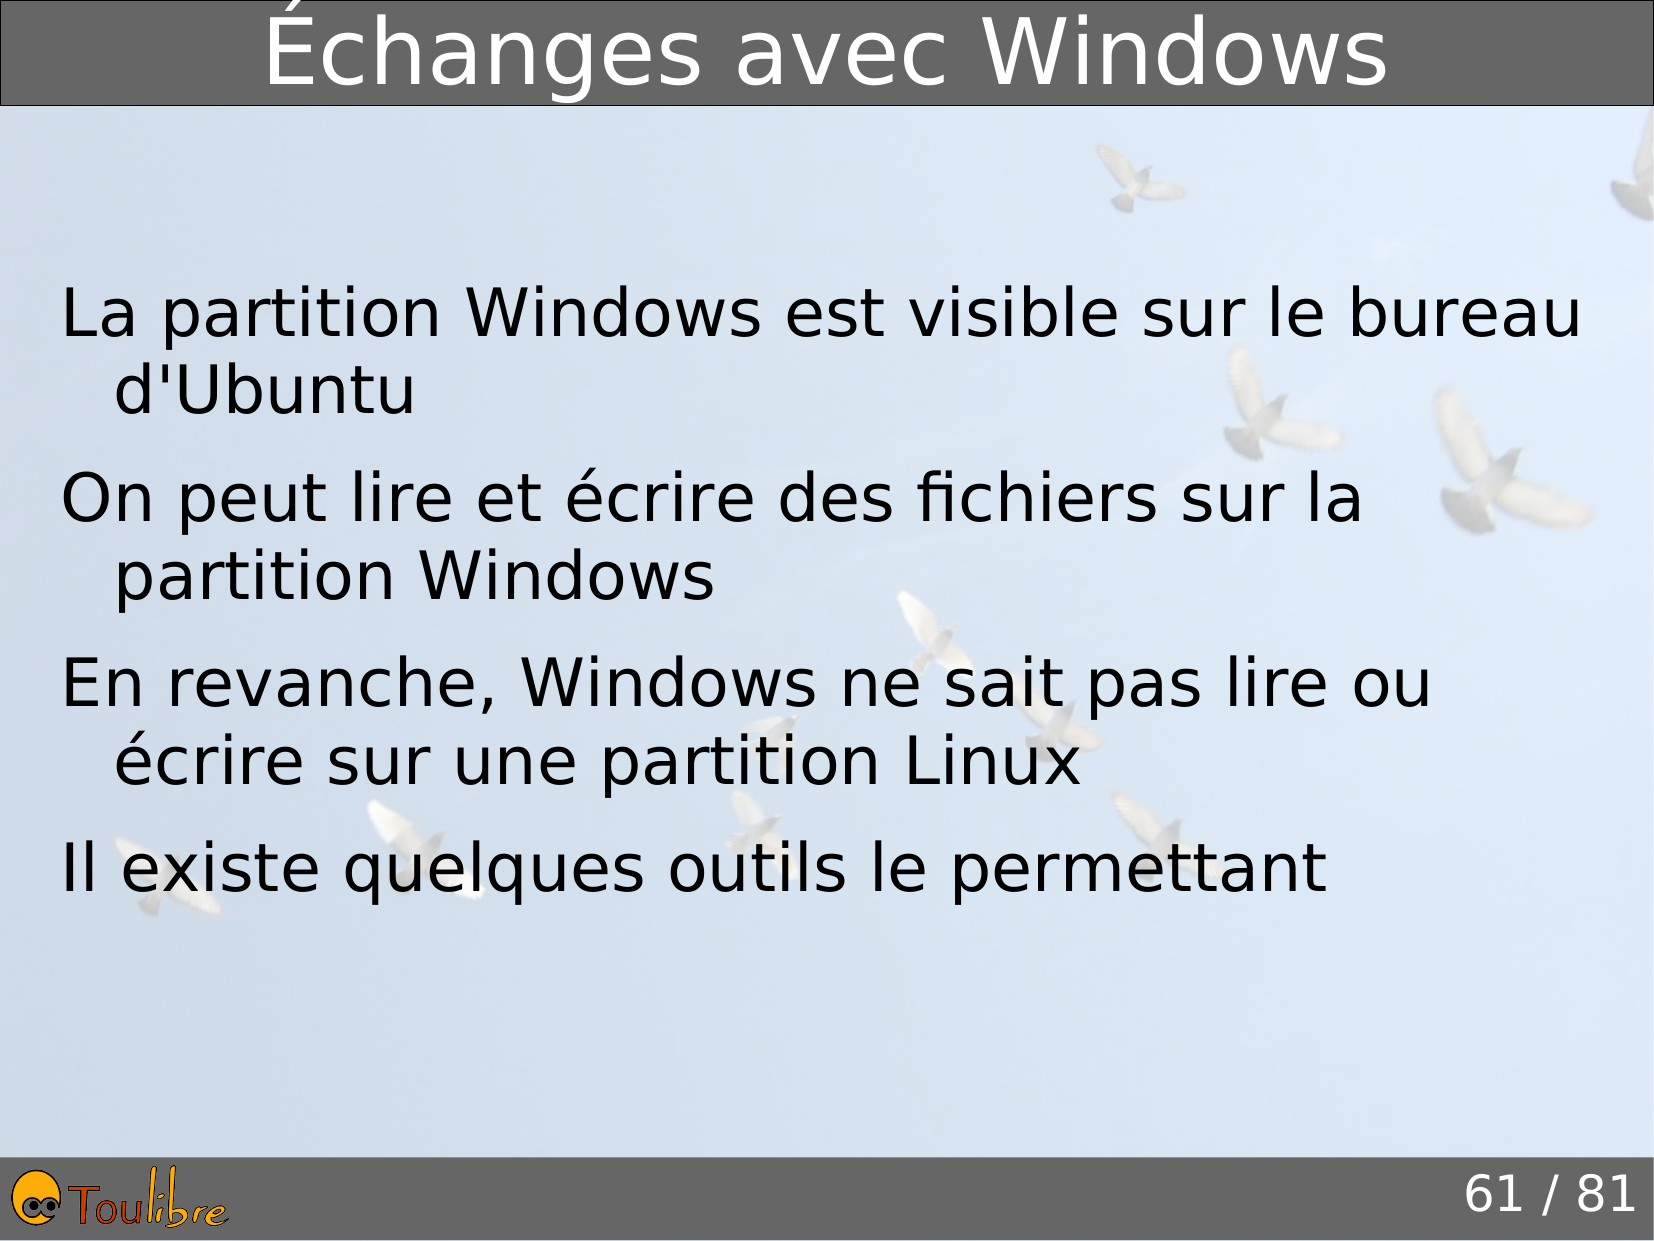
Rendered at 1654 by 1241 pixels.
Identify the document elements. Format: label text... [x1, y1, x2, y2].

picture [11, 1165, 229, 1228]
title Échanges avec Windows [0, 0, 1654, 107]
list La partition Windows est visible sur le bureau d'Ubuntu On peut lire et écrire des fichiers sur la partition Windows En revanche, Windows ne sait pas lire ou écrire sur une partition Linux Il existe quelques outils le permettant [43, 274, 1604, 938]
